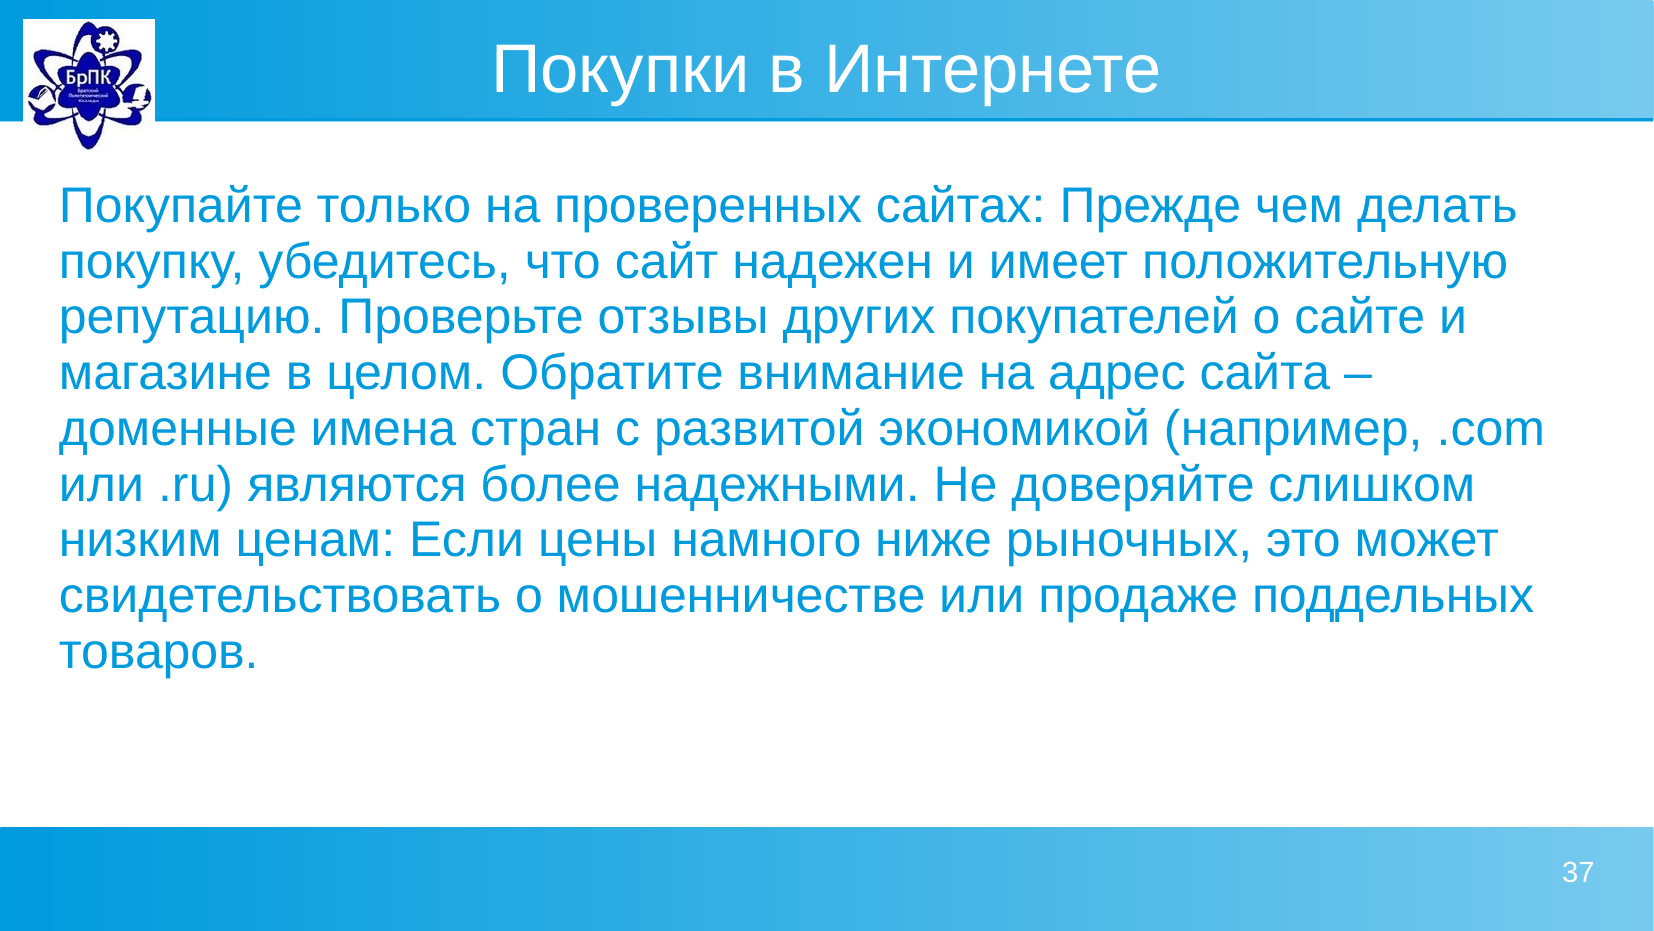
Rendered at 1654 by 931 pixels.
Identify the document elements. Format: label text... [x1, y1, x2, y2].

picture [23, 20, 155, 151]
list Покупайте только на проверенных сайтах: Прежде чем делать покупку, убедитесь, что сайт надежен и имеет положительную репутацию. Проверьте отзывы других покупателей о сайте и магазине в целом. Обратите внимание на адрес сайта – доменные имена стран с развитой экономикой (например, .com или .ru) являются более надежными. Не доверяйте слишком низким ценам: Если цены намного ниже рыночных, это может свидетельствовать о мошенничестве или продаже поддельных товаров. [59, 177, 1595, 768]
title Покупки в Интернете [155, 29, 1595, 108]
